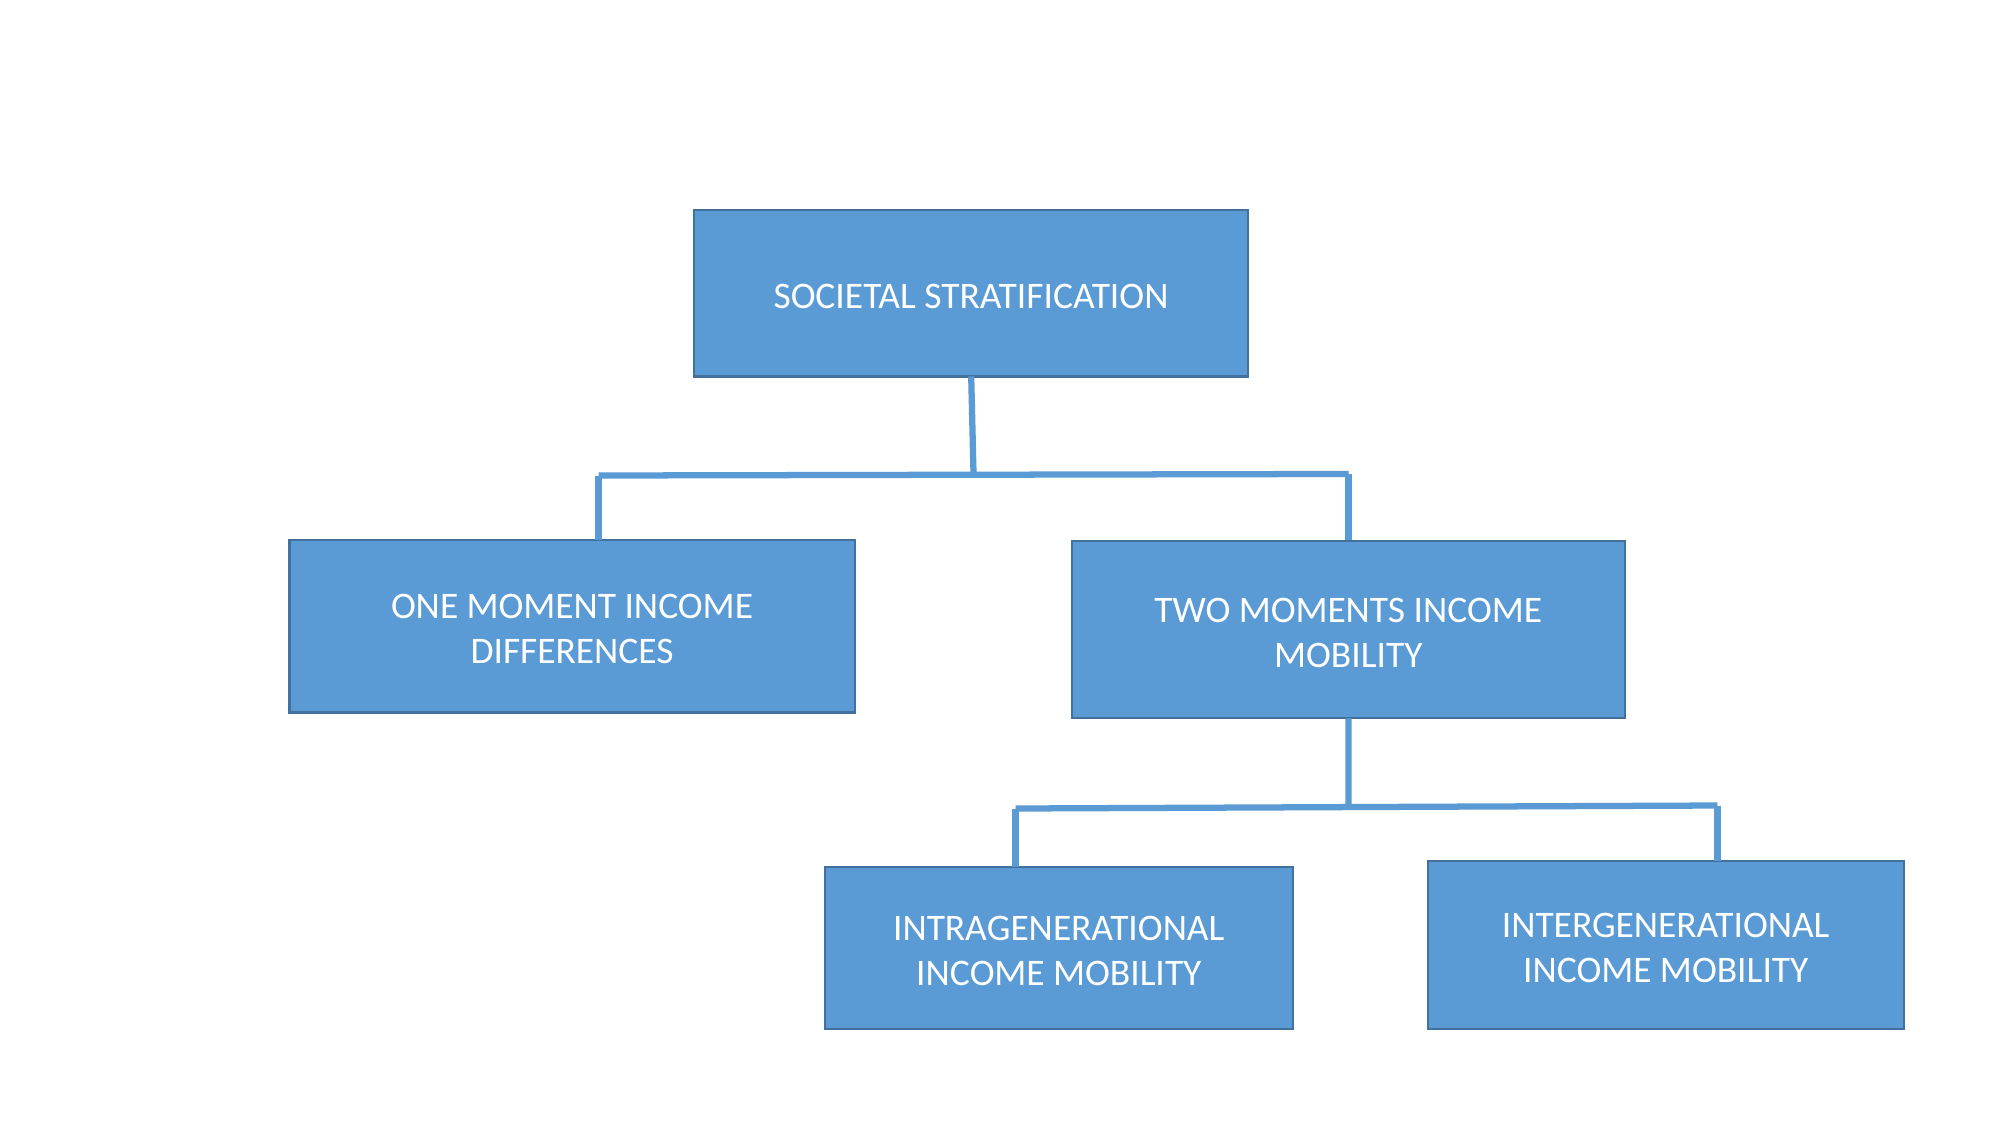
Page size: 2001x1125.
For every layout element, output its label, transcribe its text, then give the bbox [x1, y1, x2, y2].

text_box ONE MOMENT INCOME DIFFERENCES [289, 540, 855, 713]
text_box SOCIETAL STRATIFICATION [694, 210, 1248, 376]
text_box INTERGENERATIONAL INCOME MOBILITY [1428, 861, 1904, 1029]
text_box TWO MOMENTS INCOME MOBILITY [1072, 541, 1625, 718]
text_box INTRAGENERATIONAL INCOME MOBILITY [825, 867, 1293, 1029]
